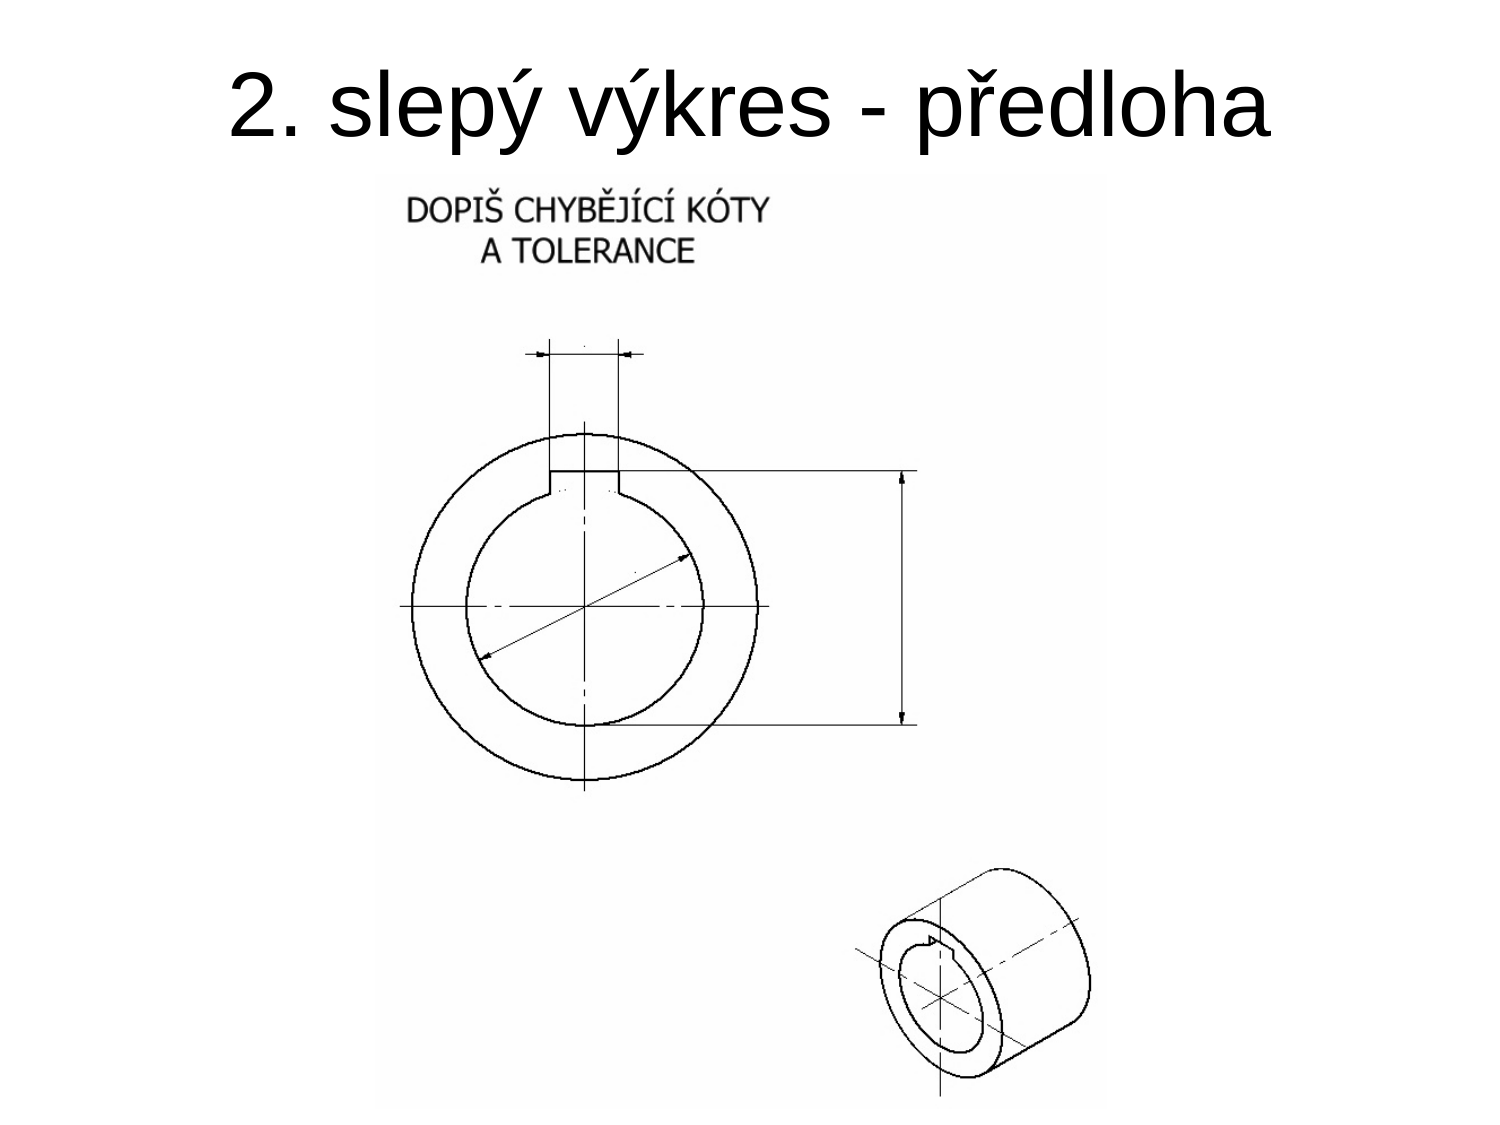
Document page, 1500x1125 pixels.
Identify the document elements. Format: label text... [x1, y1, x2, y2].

title 2. slepý výkres - předloha [75, 24, 1426, 175]
picture [375, 174, 1107, 1109]
